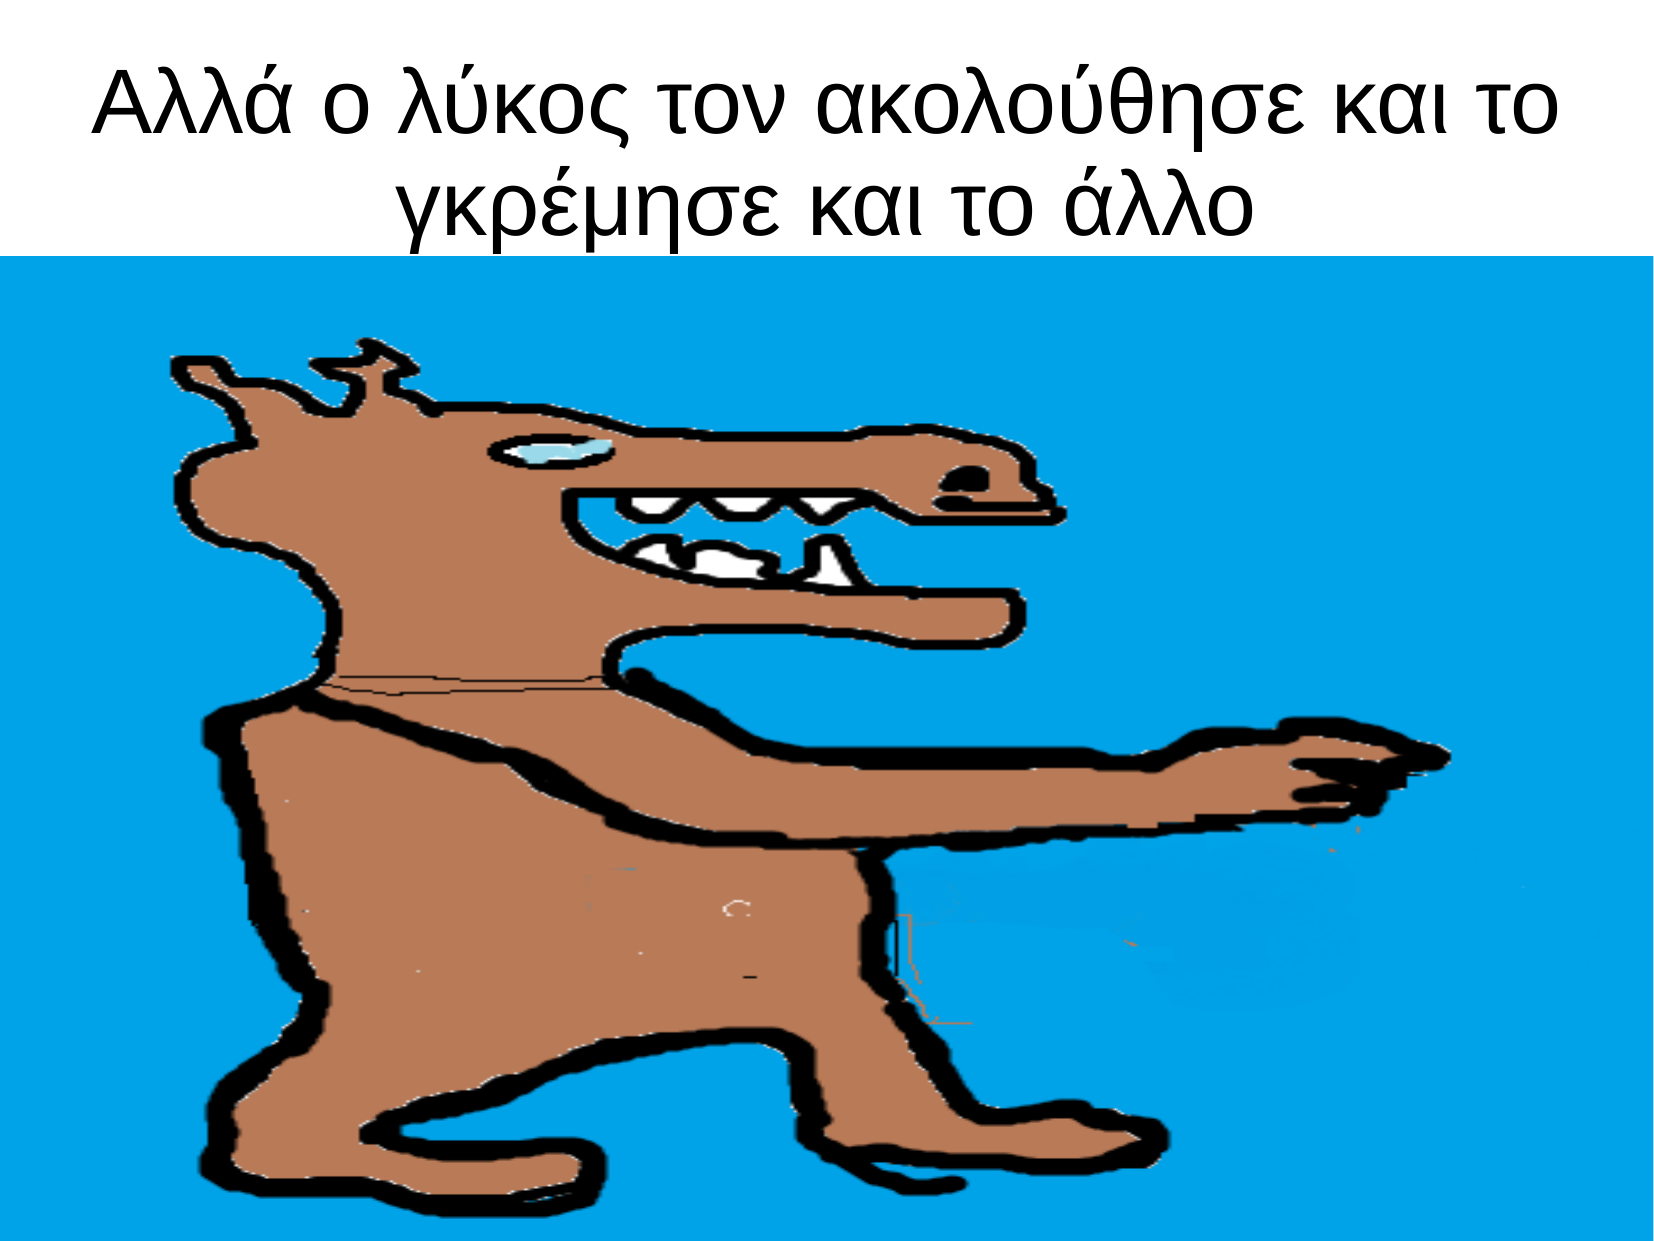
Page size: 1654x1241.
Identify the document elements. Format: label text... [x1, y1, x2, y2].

picture [1124, 940, 1137, 946]
picture [170, 338, 1451, 1215]
title Αλλά ο λύκος τον ακολούθησε και το γκρέμησε και το άλλο [82, 49, 1571, 256]
